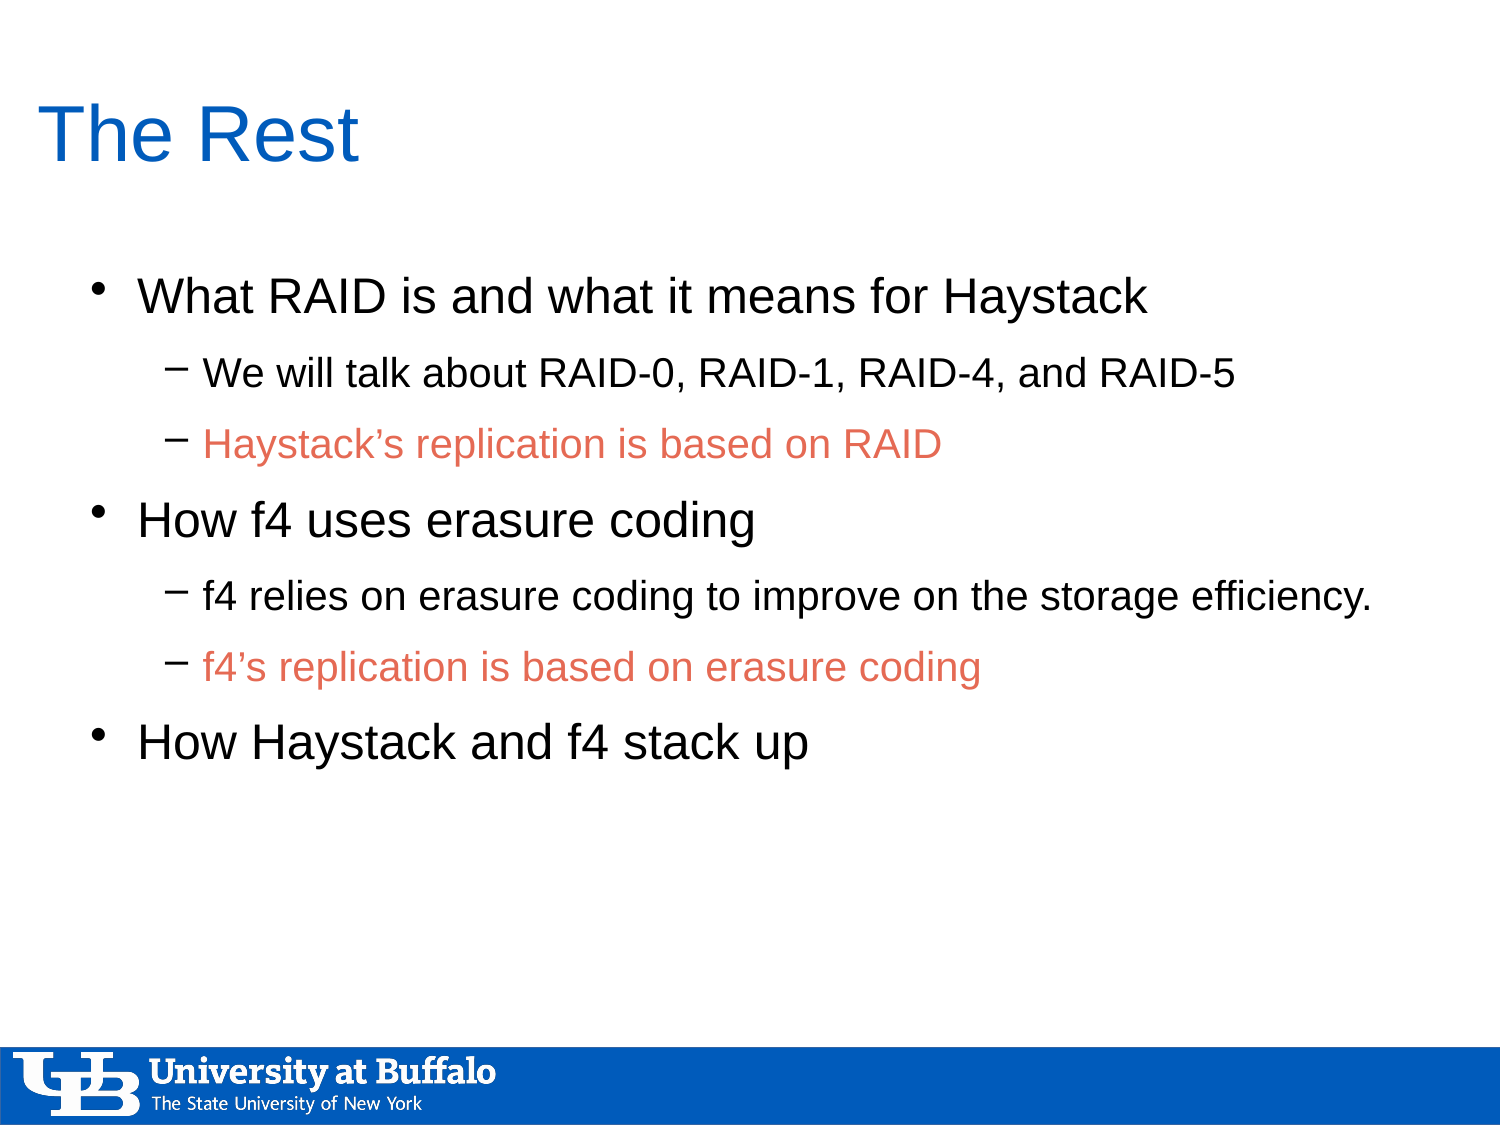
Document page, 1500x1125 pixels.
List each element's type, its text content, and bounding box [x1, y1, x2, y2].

title The Rest [37, 95, 1388, 173]
list What RAID is and what it means for Haystack We will talk about RAID-0, RAID-1, RAID-4, and RAID-5 Haystack’s replication is based on RAID How f4 uses erasure coding f4 relies on erasure coding to improve on the storage efficiency. f4’s replication is based on erasure coding How Haystack and f4 stack up [75, 263, 1425, 916]
picture [13, 1052, 496, 1116]
